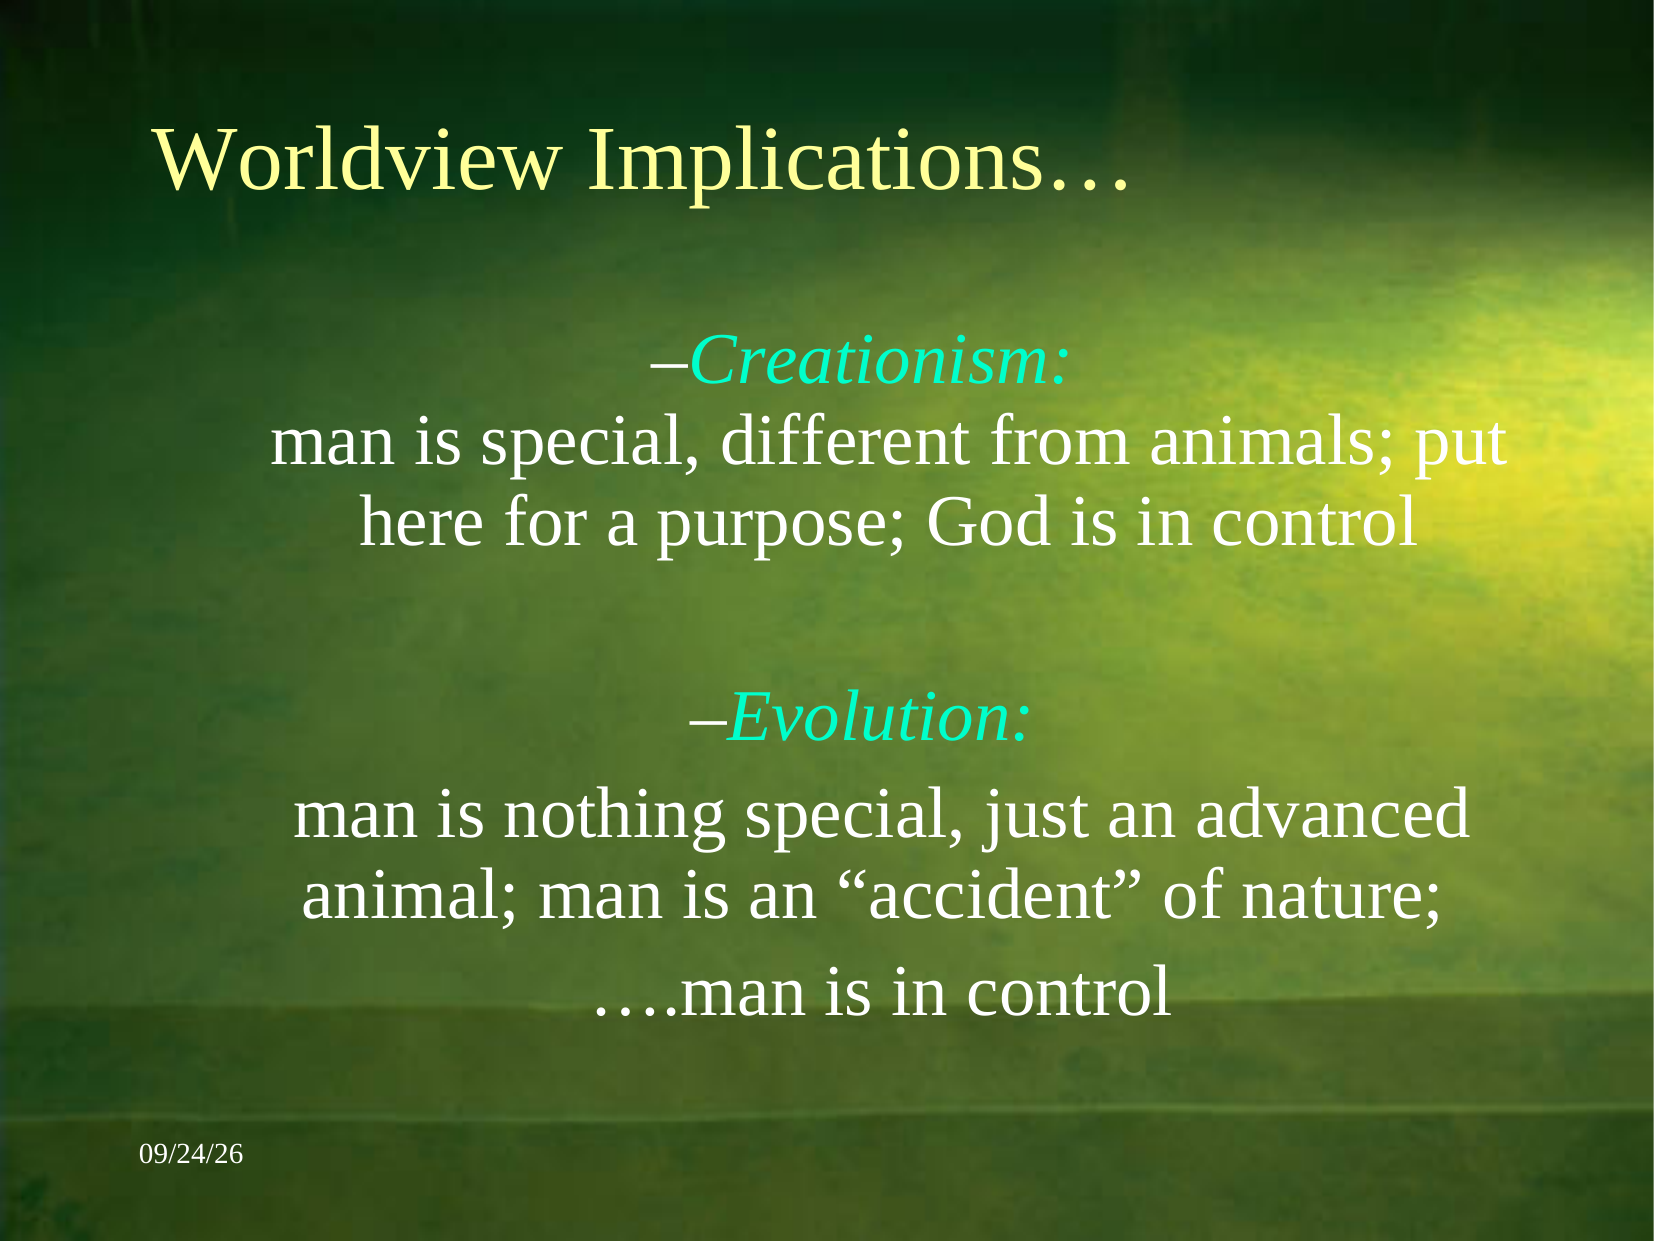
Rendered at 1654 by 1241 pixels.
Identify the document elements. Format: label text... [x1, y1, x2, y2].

subtitle Creationism: man is special, different from animals; put here for a purpose; God is in control Evolution: man is nothing special, just an advanced animal; man is an “accident” of nature; ….man is in control [151, 310, 1558, 1040]
picture [0, 0, 1654, 1241]
title Worldview Implications… [151, 55, 1558, 262]
